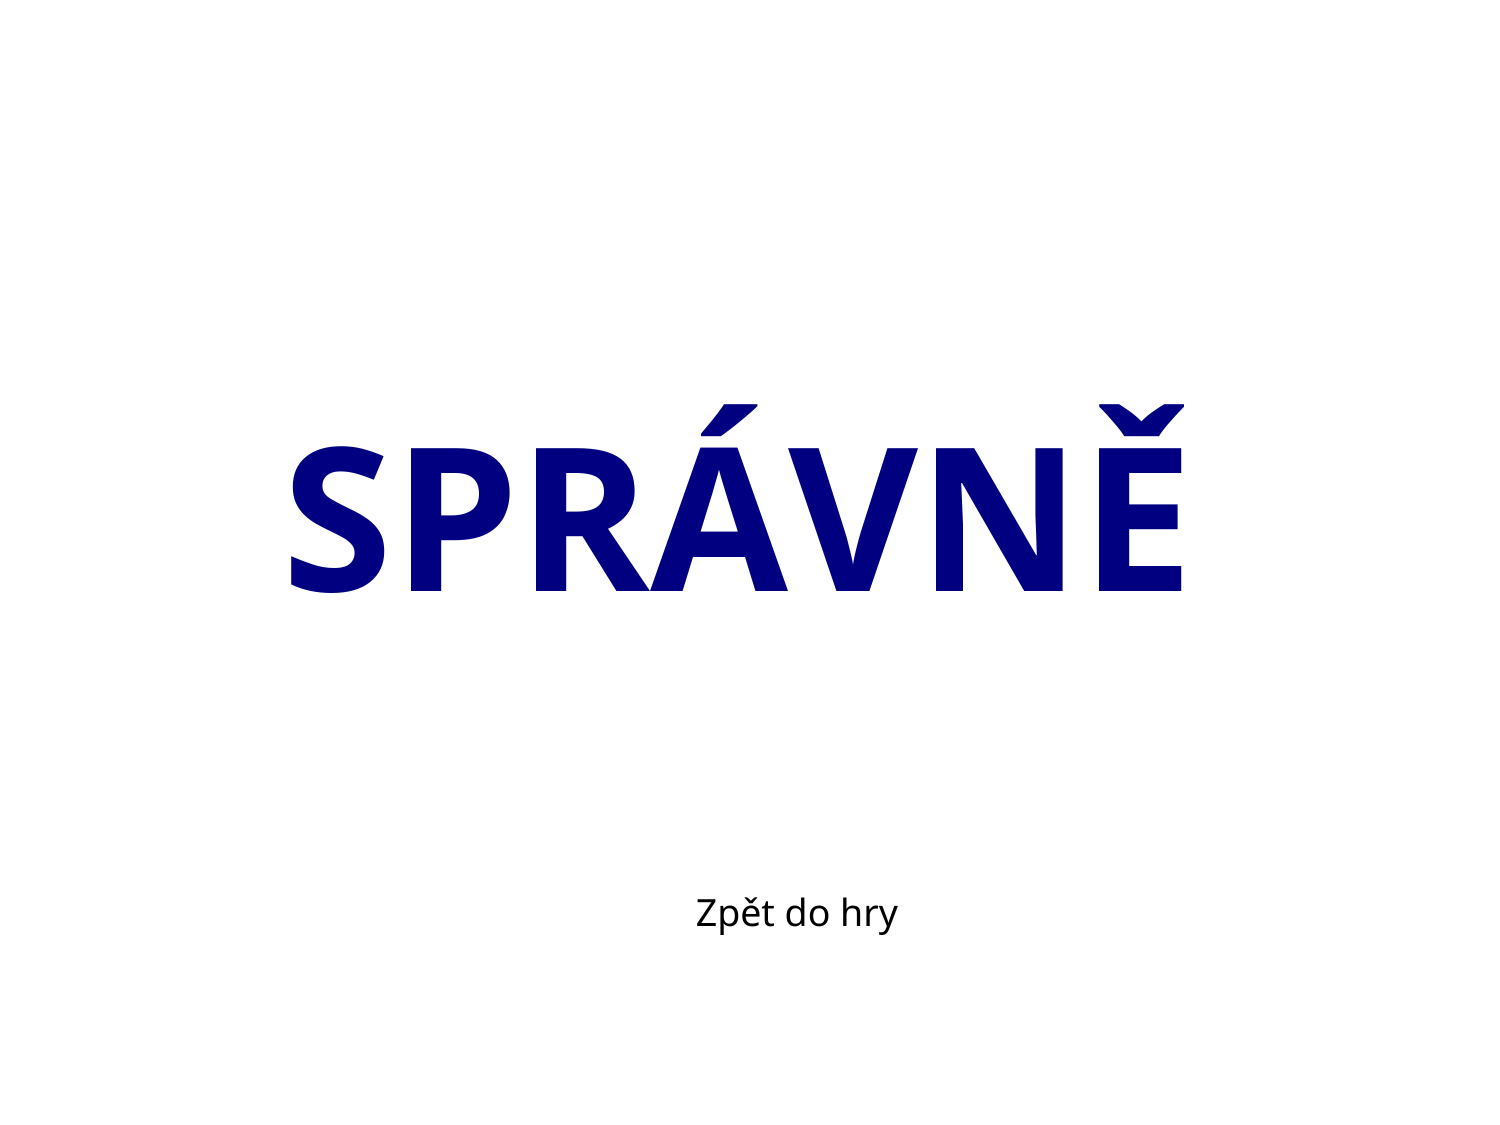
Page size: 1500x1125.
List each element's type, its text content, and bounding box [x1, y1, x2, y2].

text_box Zpět do hry [501, 881, 1093, 942]
text_box SPRÁVNĚ [177, 383, 1300, 734]
